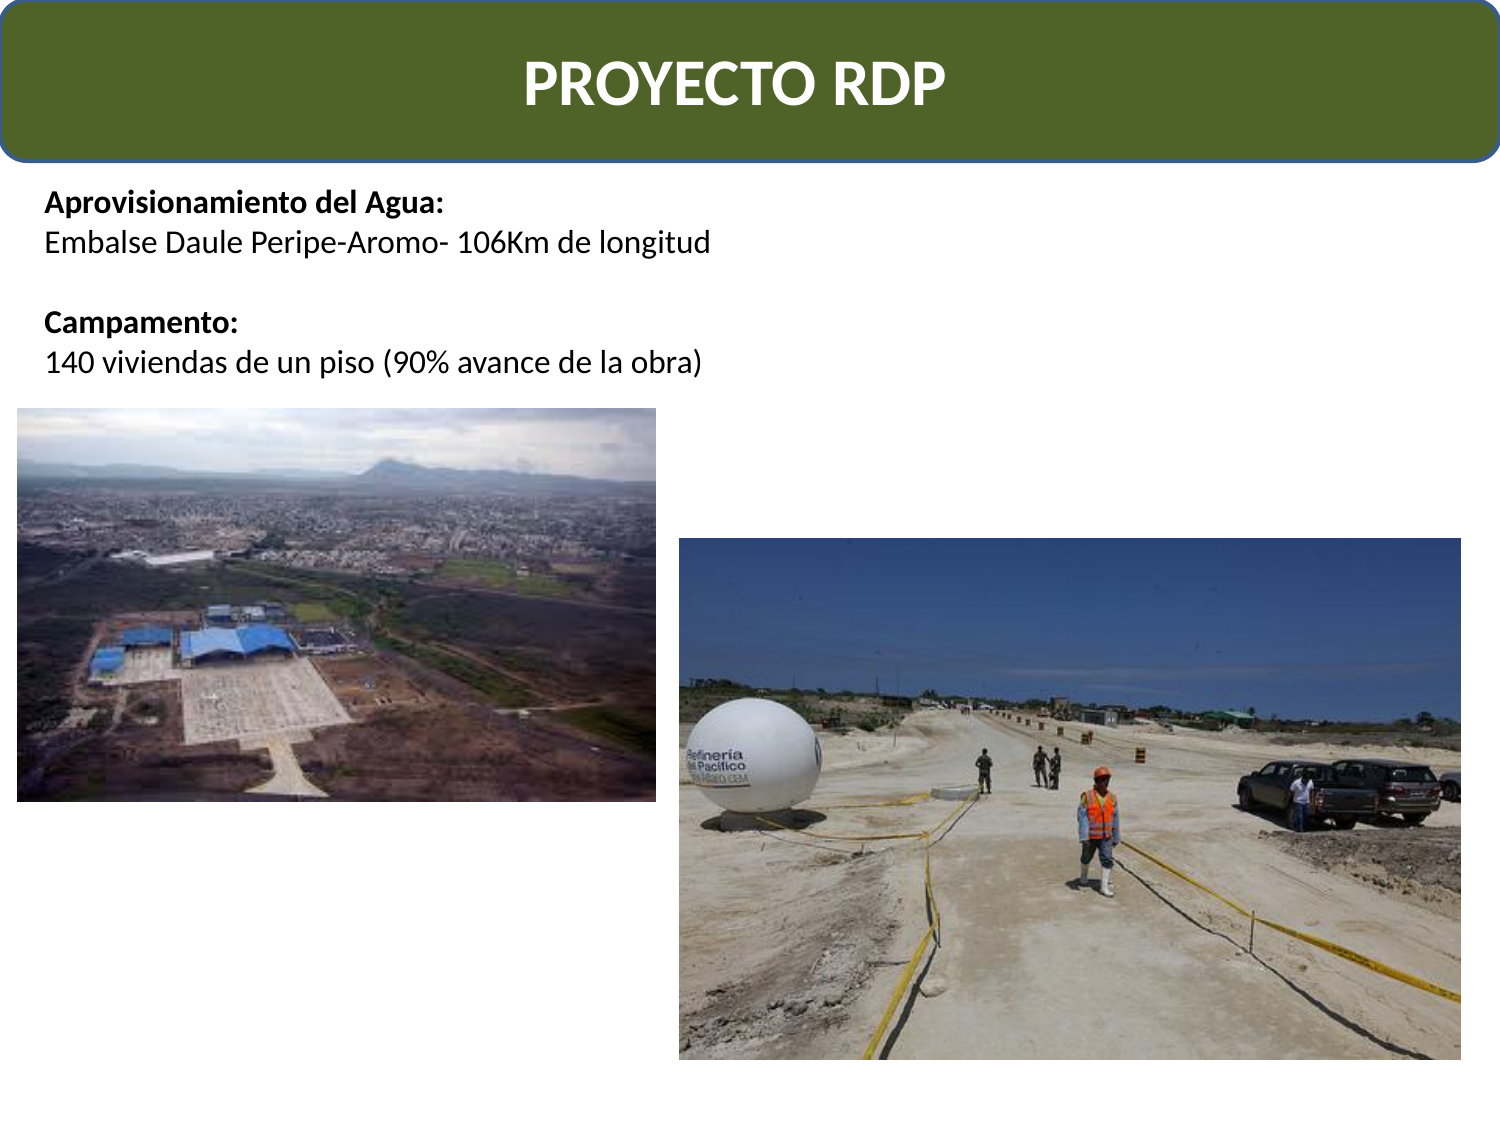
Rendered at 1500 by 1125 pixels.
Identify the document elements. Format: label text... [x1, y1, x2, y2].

picture [17, 408, 656, 802]
text_box [0, 0, 1500, 161]
picture [679, 538, 1461, 1060]
text_box PROYECTO RDP [0, 31, 1471, 127]
text_box Aprovisionamiento del Agua: Embalse Daule Peripe-Aromo- 106Km de longitud Campamento: 140 viviendas de un piso (90% avance de la obra) [29, 172, 1459, 1042]
